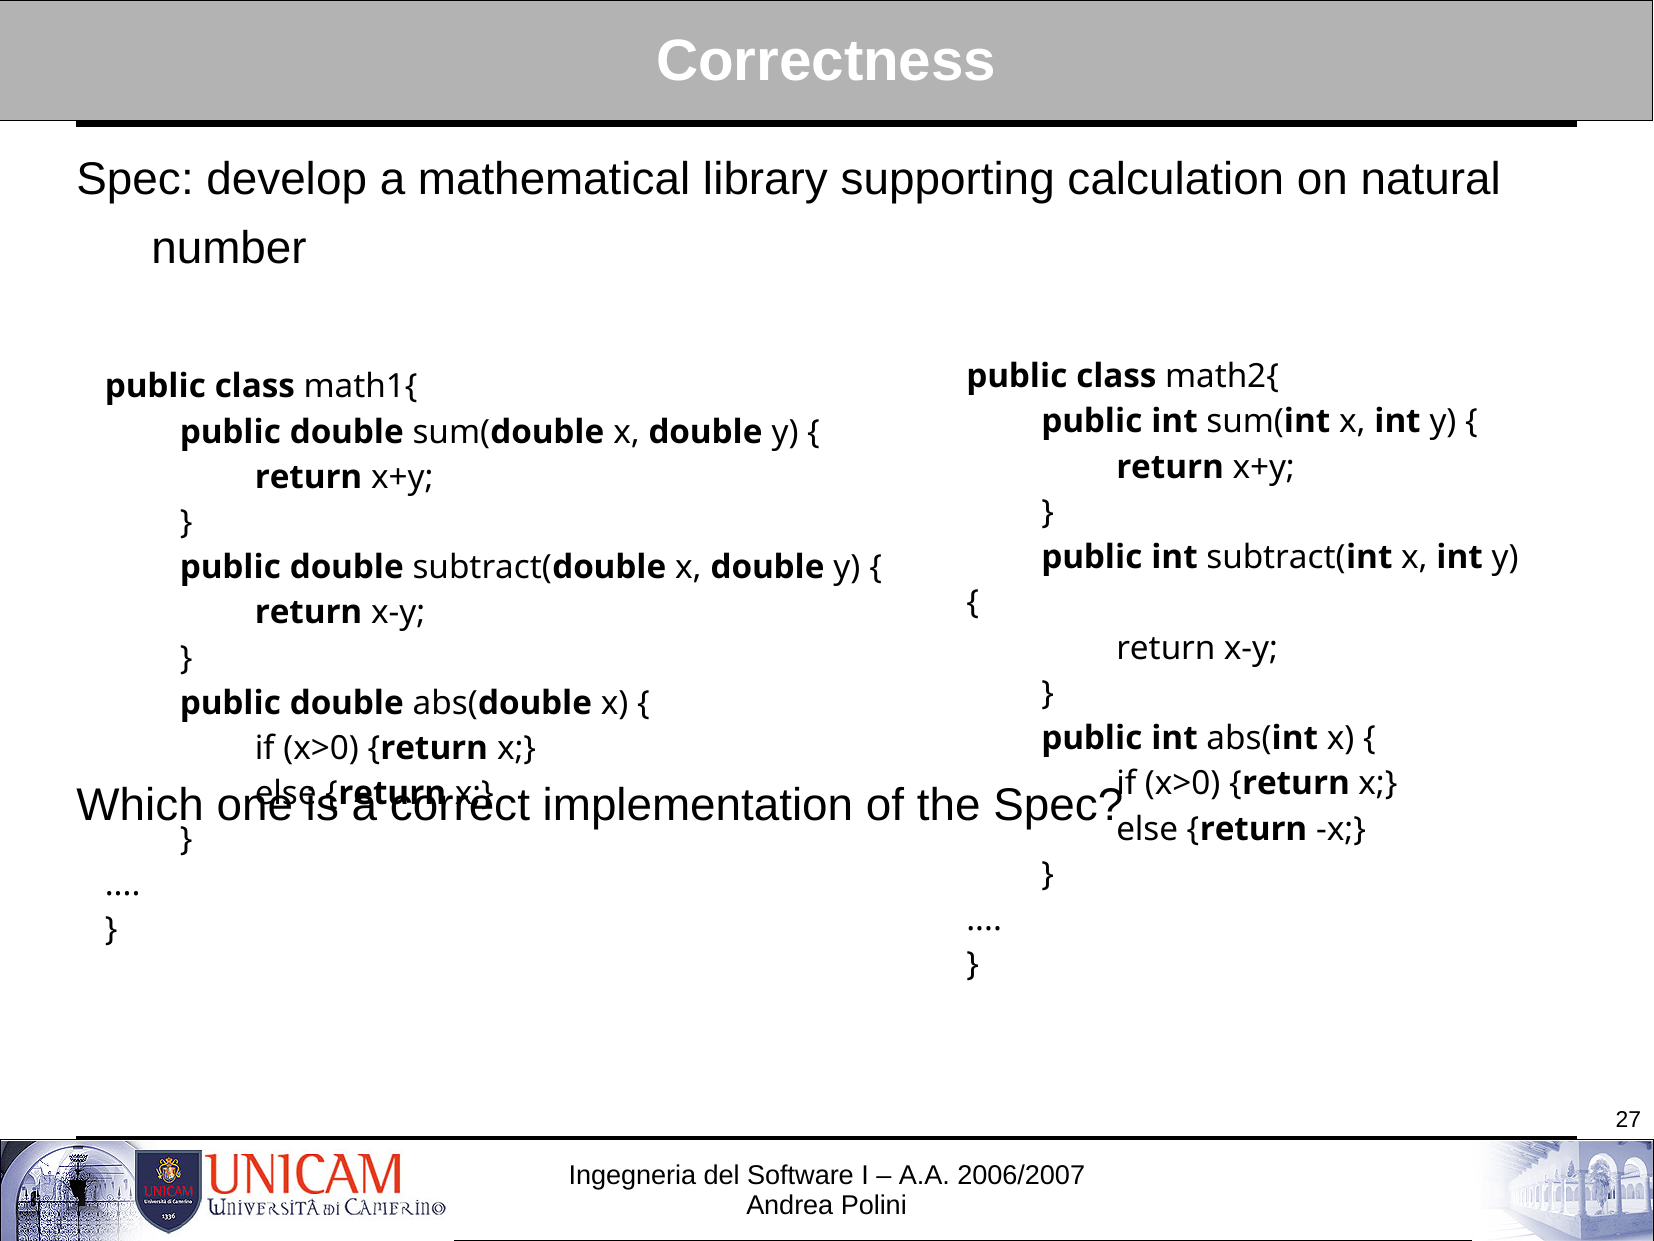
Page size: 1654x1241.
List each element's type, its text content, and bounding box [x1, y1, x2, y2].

list Spec: develop a mathematical library supporting calculation on natural number Which one is a correct implementation of the Spec? [76, 152, 1577, 1016]
text_box public class math1{ public double sum(double x, double y) { return x+y; } public double subtract(double x, double y) { return x-y; } public double abs(double x) { if (x>0) {return x;} else {return x;} } .... } [90, 354, 869, 901]
picture [1472, 1141, 1653, 1241]
picture [0, 1141, 454, 1241]
title Correctness [0, 0, 1653, 121]
text_box public class math2{ public int sum(int x, int y) { return x+y; } public int subtract(int x, int y) { return x-y; } public int abs(int x) { if (x>0) {return x;} else {return -x;} } .... } [951, 344, 1554, 903]
